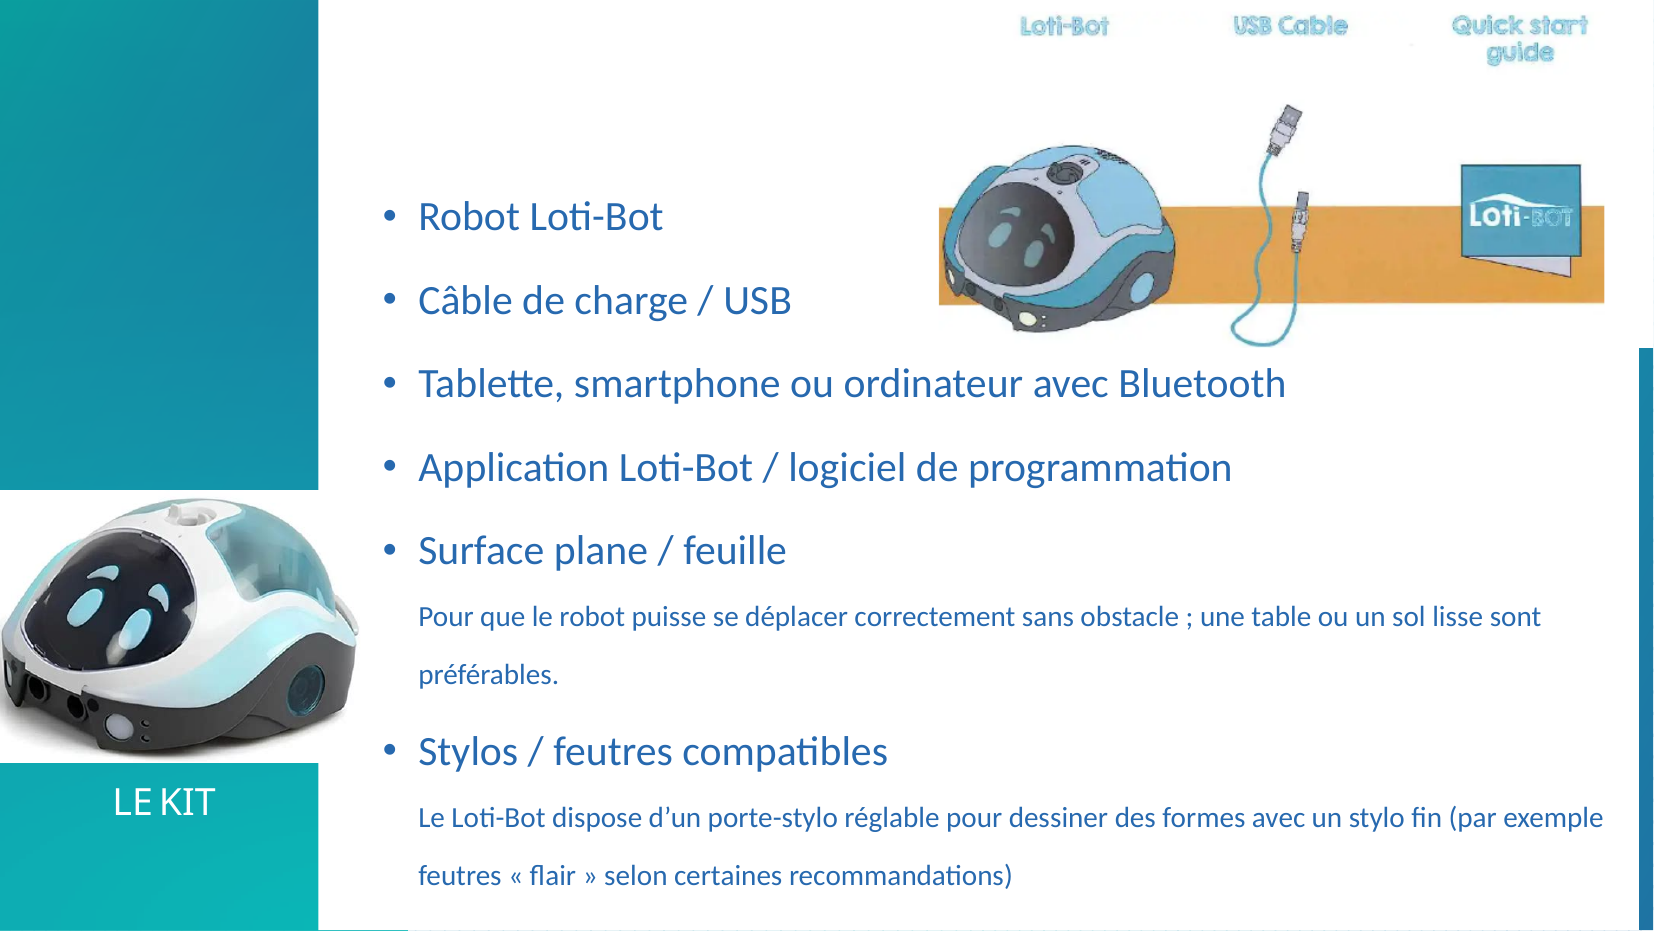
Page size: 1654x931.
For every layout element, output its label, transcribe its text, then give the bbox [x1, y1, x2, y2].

text_box Robot Loti-Bot Câble de charge / USB Tablette, smartphone ou ordinateur avec Bluetooth Application Loti-Bot / logiciel de programmation Surface plane / feuille Pour que le robot puisse se déplacer correctement sans obstacle ; une table ou un sol lisse sont préférables. Stylos / feutres compatibles Le Loti-Bot dispose d’un porte-stylo réglable pour dessiner des formes avec un stylo fin (par exemple feutres « flair » selon certaines recommandations) [382, 157, 1636, 931]
text_box [0, 0, 853, 931]
picture [853, 0, 1654, 930]
picture [0, 490, 361, 763]
text_box LE KIT [0, 763, 318, 859]
